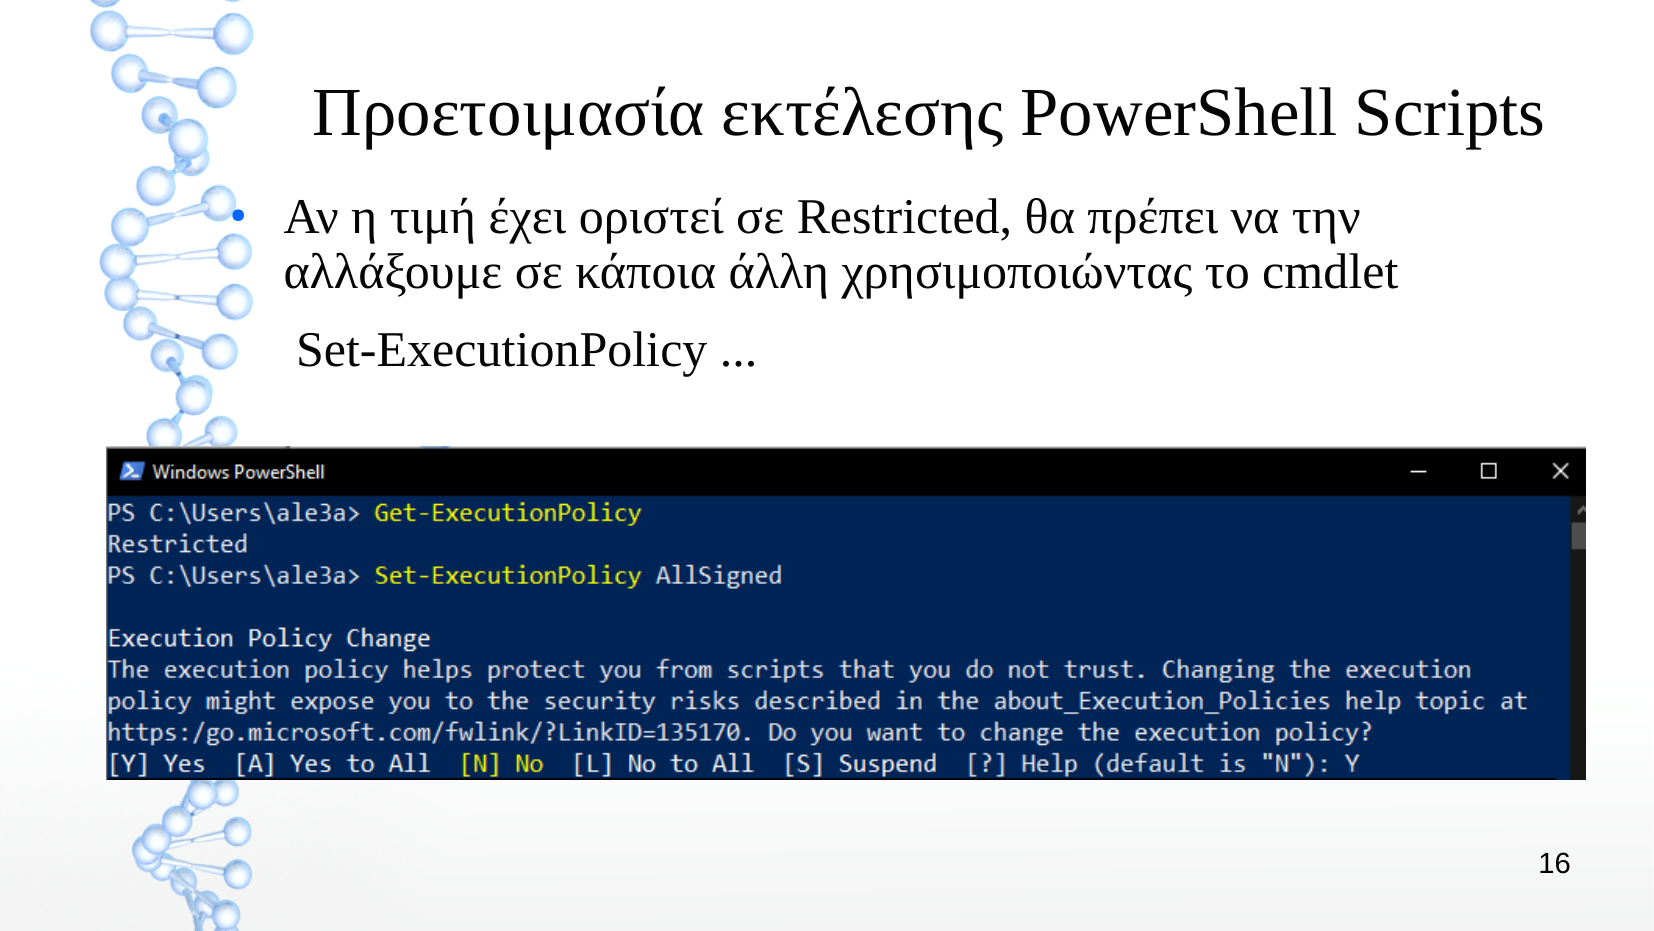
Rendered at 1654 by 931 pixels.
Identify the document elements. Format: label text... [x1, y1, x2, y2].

title Προετοιμασία εκτέλεσης PowerShell Scripts [265, 35, 1595, 189]
picture [0, 0, 1654, 931]
list Αν η τιμή έχει οριστεί σε Restricted, θα πρέπει να την αλλάξουμε σε κάποια άλλη χρησιμοποιώντας το cmdlet Set-ExecutionPolicy ... [212, 188, 1542, 446]
